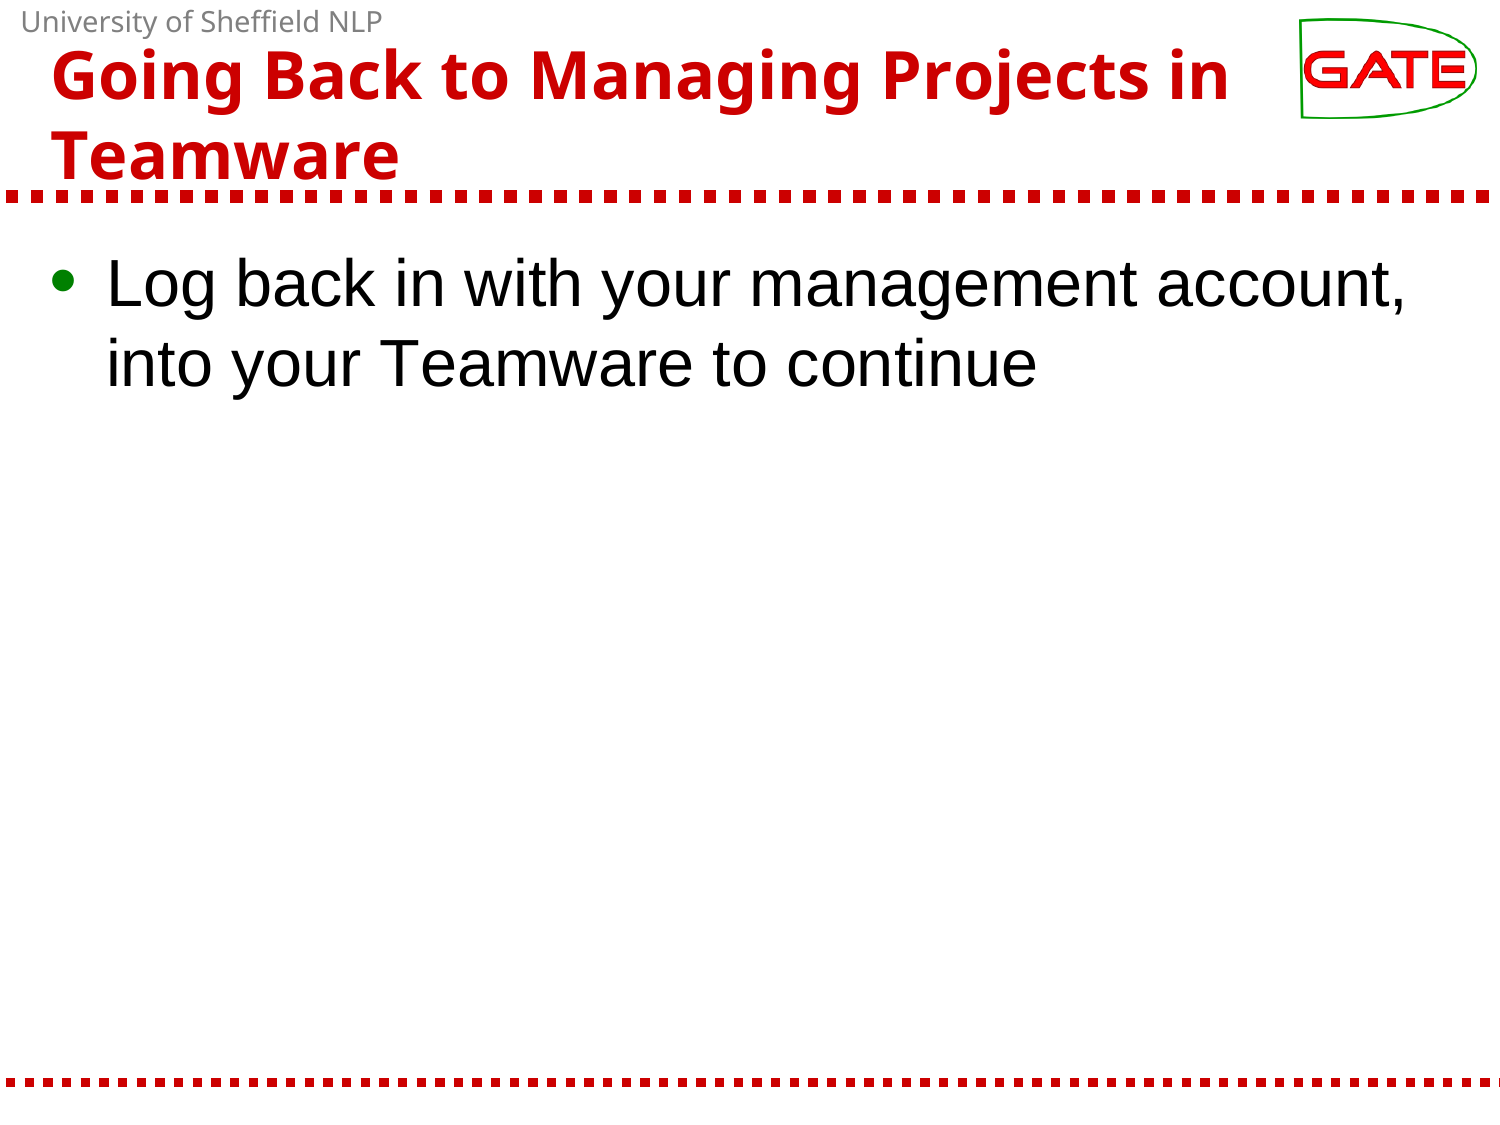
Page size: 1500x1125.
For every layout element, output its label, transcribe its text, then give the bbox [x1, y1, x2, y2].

picture [1299, 18, 1477, 119]
title Going Back to Managing Projects in Teamware [35, 0, 1276, 201]
list Log back in with your management account, into your Teamware to continue [35, 231, 1465, 975]
